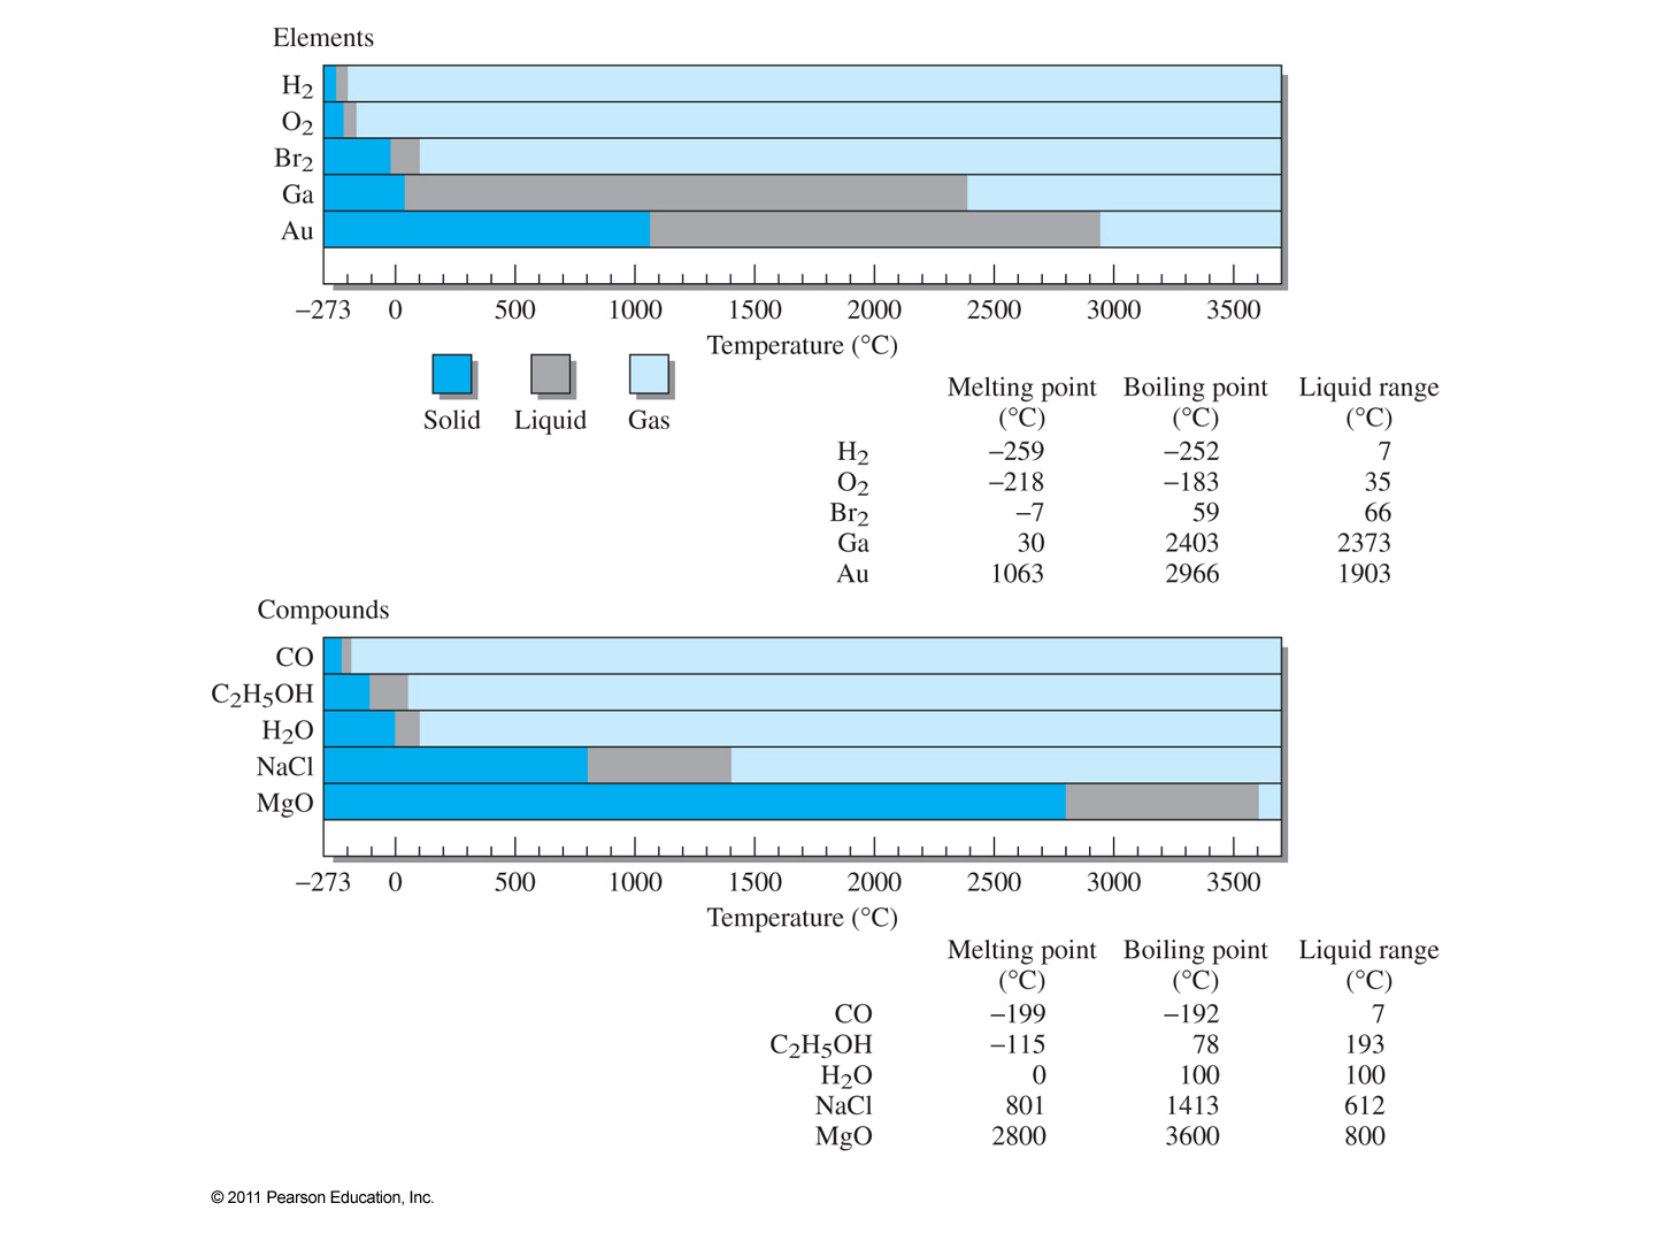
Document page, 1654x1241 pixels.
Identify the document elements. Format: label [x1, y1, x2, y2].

picture [189, 0, 1465, 1241]
